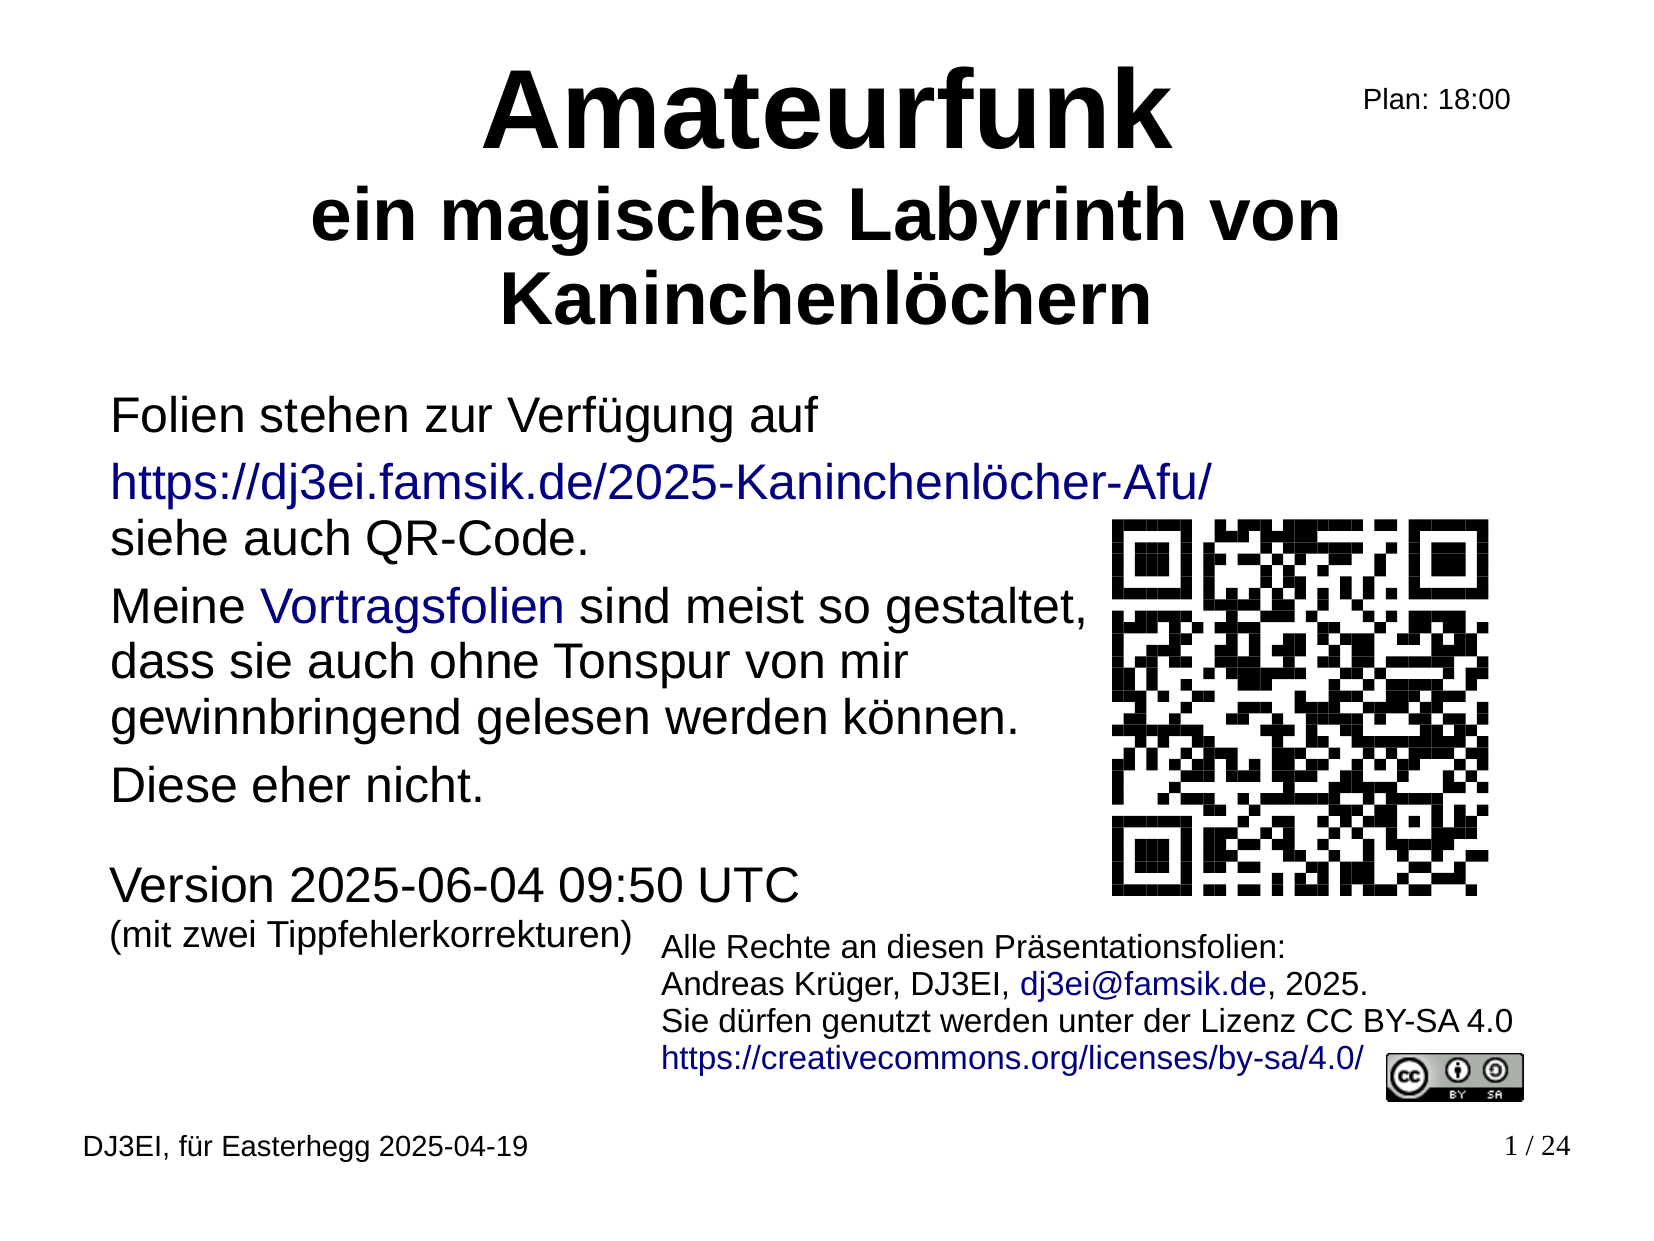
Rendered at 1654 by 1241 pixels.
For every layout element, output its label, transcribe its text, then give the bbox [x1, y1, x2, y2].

picture [1065, 472, 1536, 921]
text_box Alle Rechte an diesen Präsentationsfolien: Andreas Krüger, DJ3EI, dj3ei@famsik.de, 2025. Sie dürfen genutzt werden unter der Lizenz CC BY-SA 4.0 https://creativecommons.org/licenses/by-sa/4.0/ [646, 921, 1595, 1113]
text_box Version 2025-06-04 09:50 UTC (mit zwei Tippfehlerkorrekturen) [94, 850, 817, 963]
text_box Plan: 18:00 [1348, 75, 1527, 123]
title Amateurfunk ein magisches Labyrinth von Kaninchenlöchern [82, 5, 1571, 382]
text_box Folien stehen zur Verfügung auf https://dj3ei.famsik.de/2025-Kaninchenlöcher-Afu/ siehe auch QR-Code. Meine Vortragsfolien sind meist so gestaltet, dass sie auch ohne Tonspur von mir gewinnbringend gelesen werden können. Diese eher nicht. [95, 379, 1229, 821]
picture [1386, 1053, 1524, 1102]
